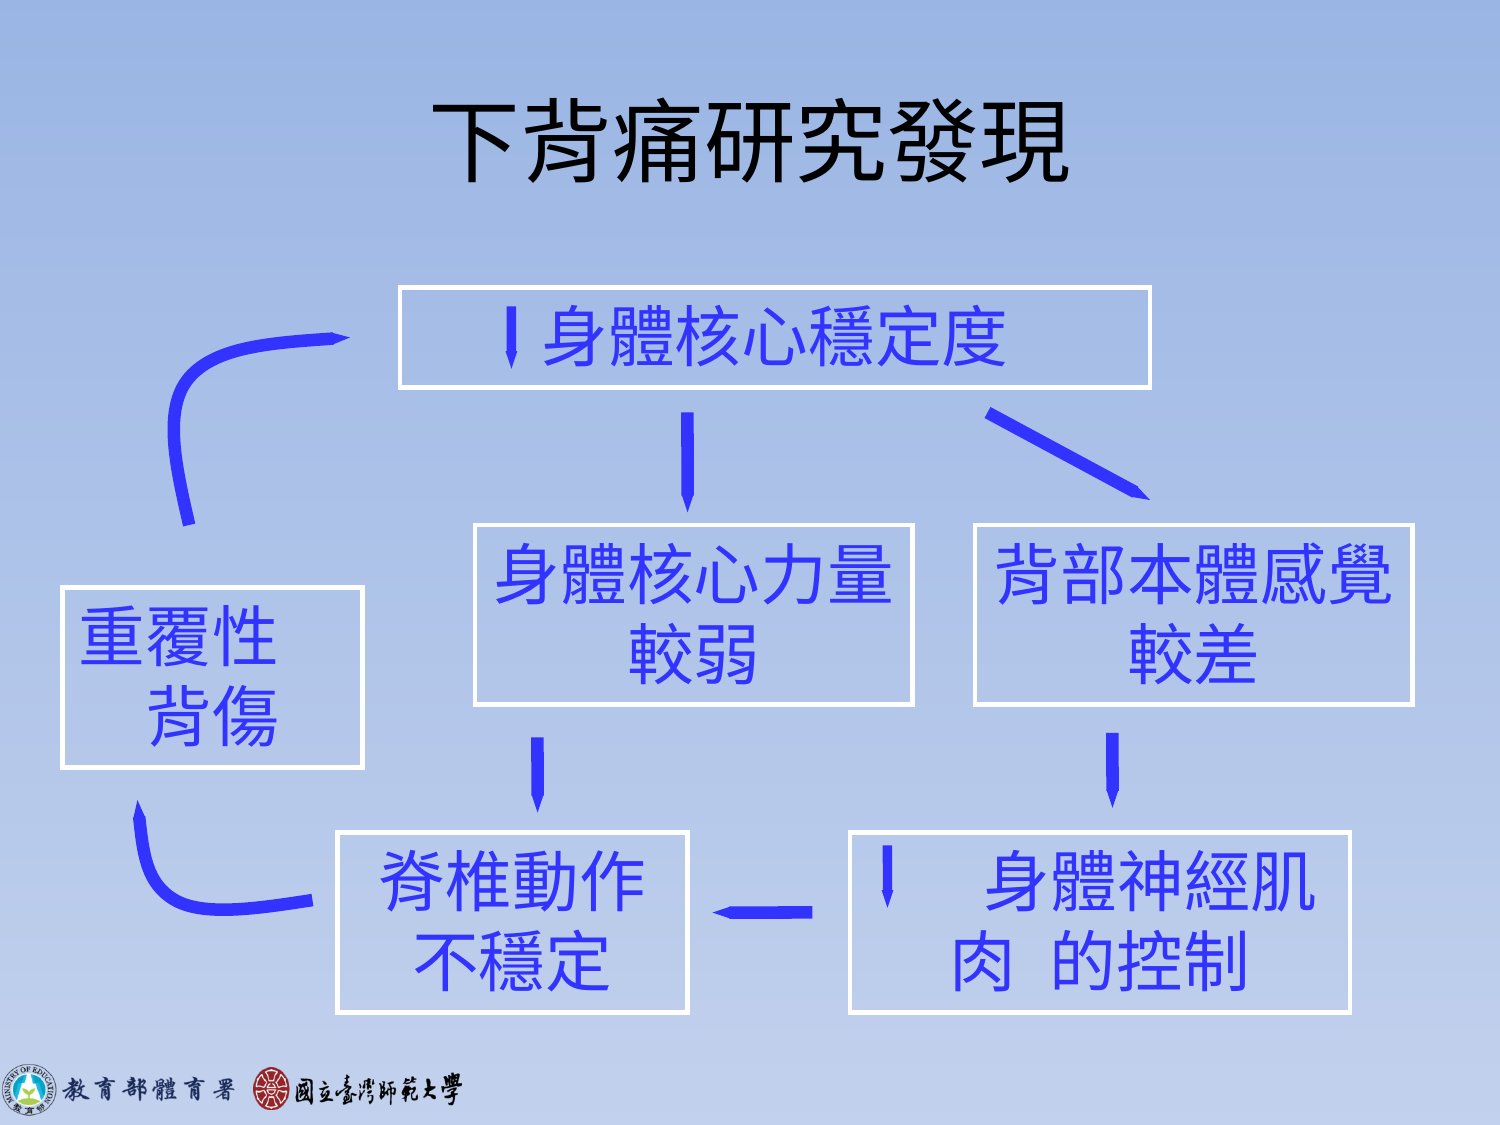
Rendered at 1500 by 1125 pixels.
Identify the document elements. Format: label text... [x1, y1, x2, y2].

text_box 脊椎動作不穩定 [337, 832, 688, 1013]
text_box 身體核心力量較弱 [474, 525, 913, 705]
text_box 重覆性 背傷 [62, 587, 363, 768]
text_box 背部本體感覺較差 [975, 525, 1413, 705]
text_box 身體神經肌肉 的控制 [849, 832, 1351, 1013]
text_box 身體核心穩定度 [399, 287, 1150, 388]
title 下背痛研究發現 [75, 45, 1426, 233]
